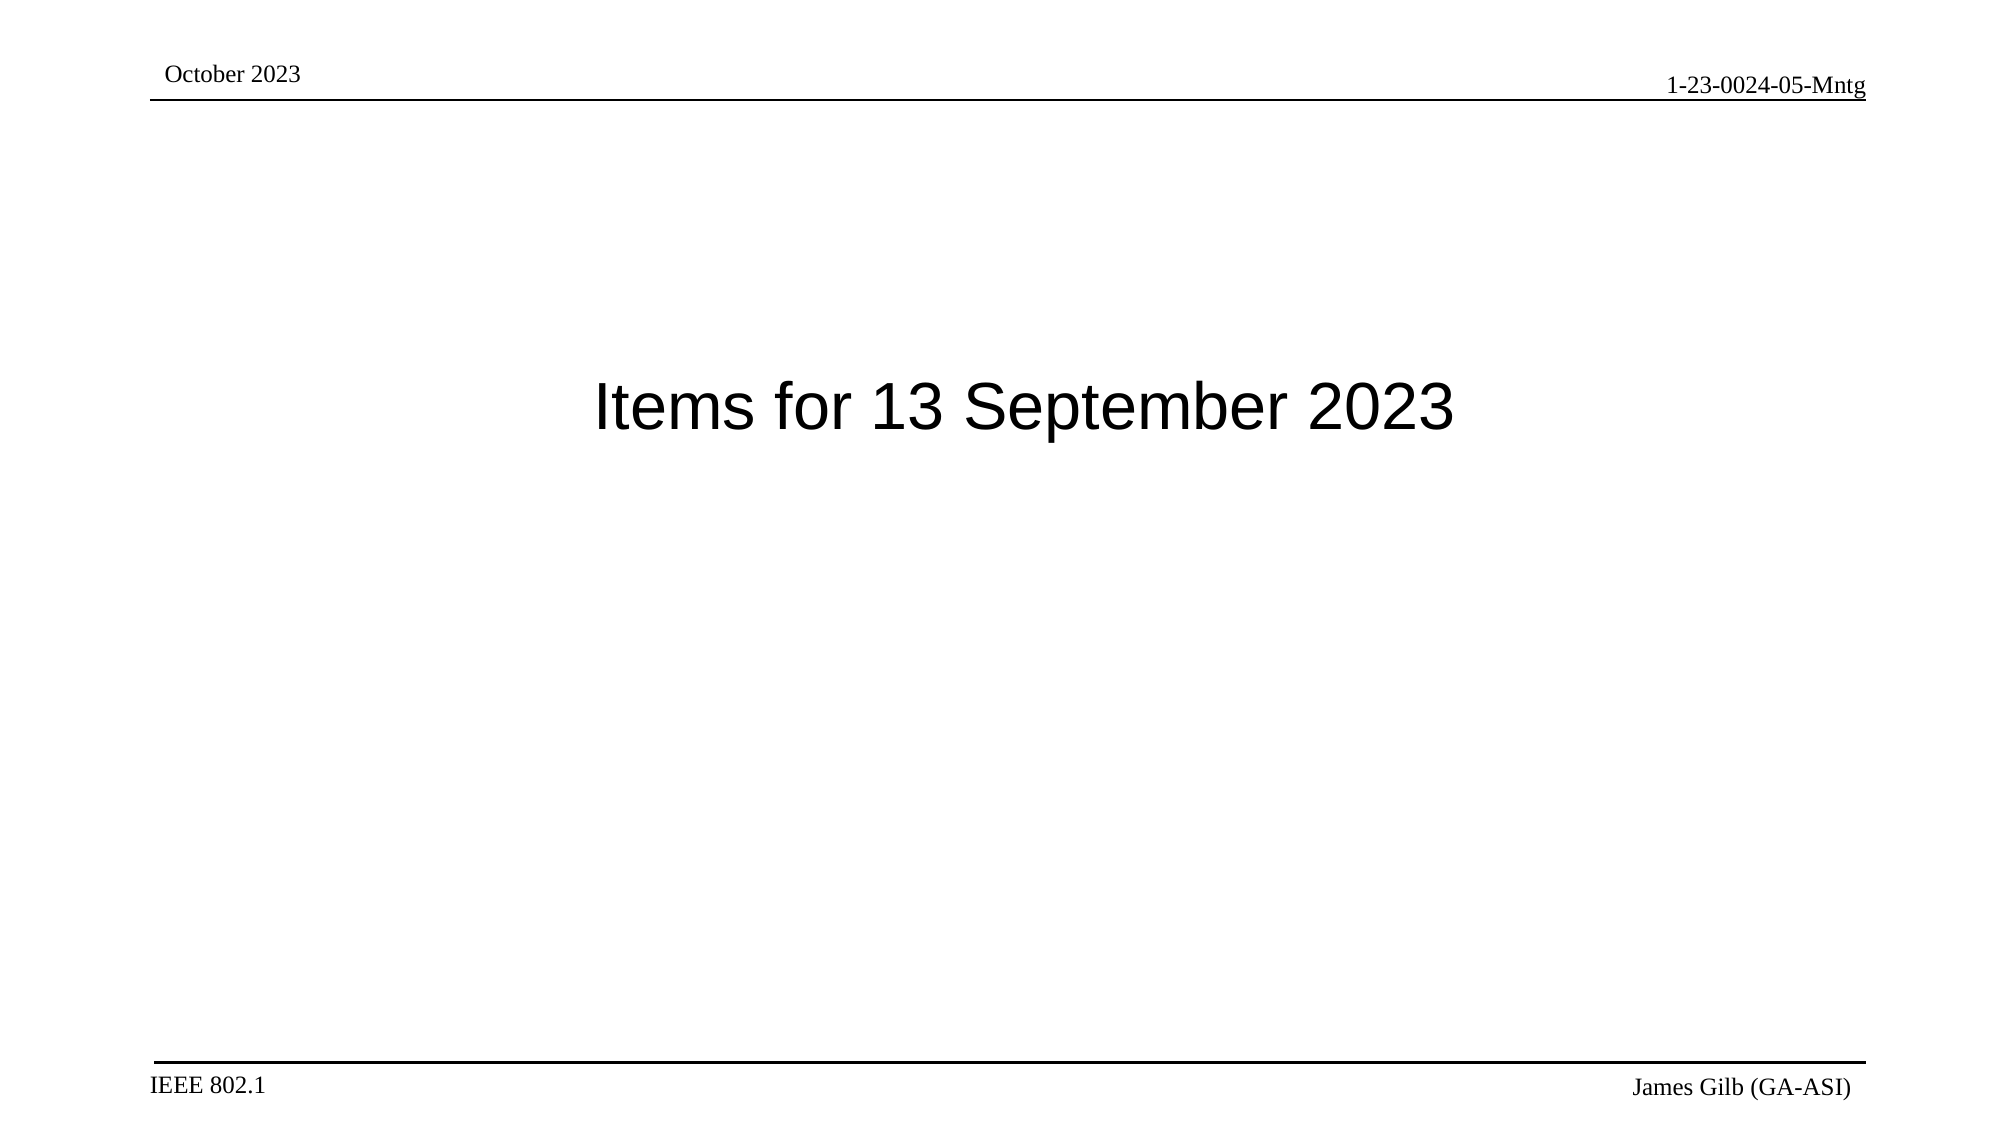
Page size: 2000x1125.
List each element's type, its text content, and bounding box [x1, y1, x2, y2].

subtitle Items for 13 September 2023 [149, 112, 1900, 693]
